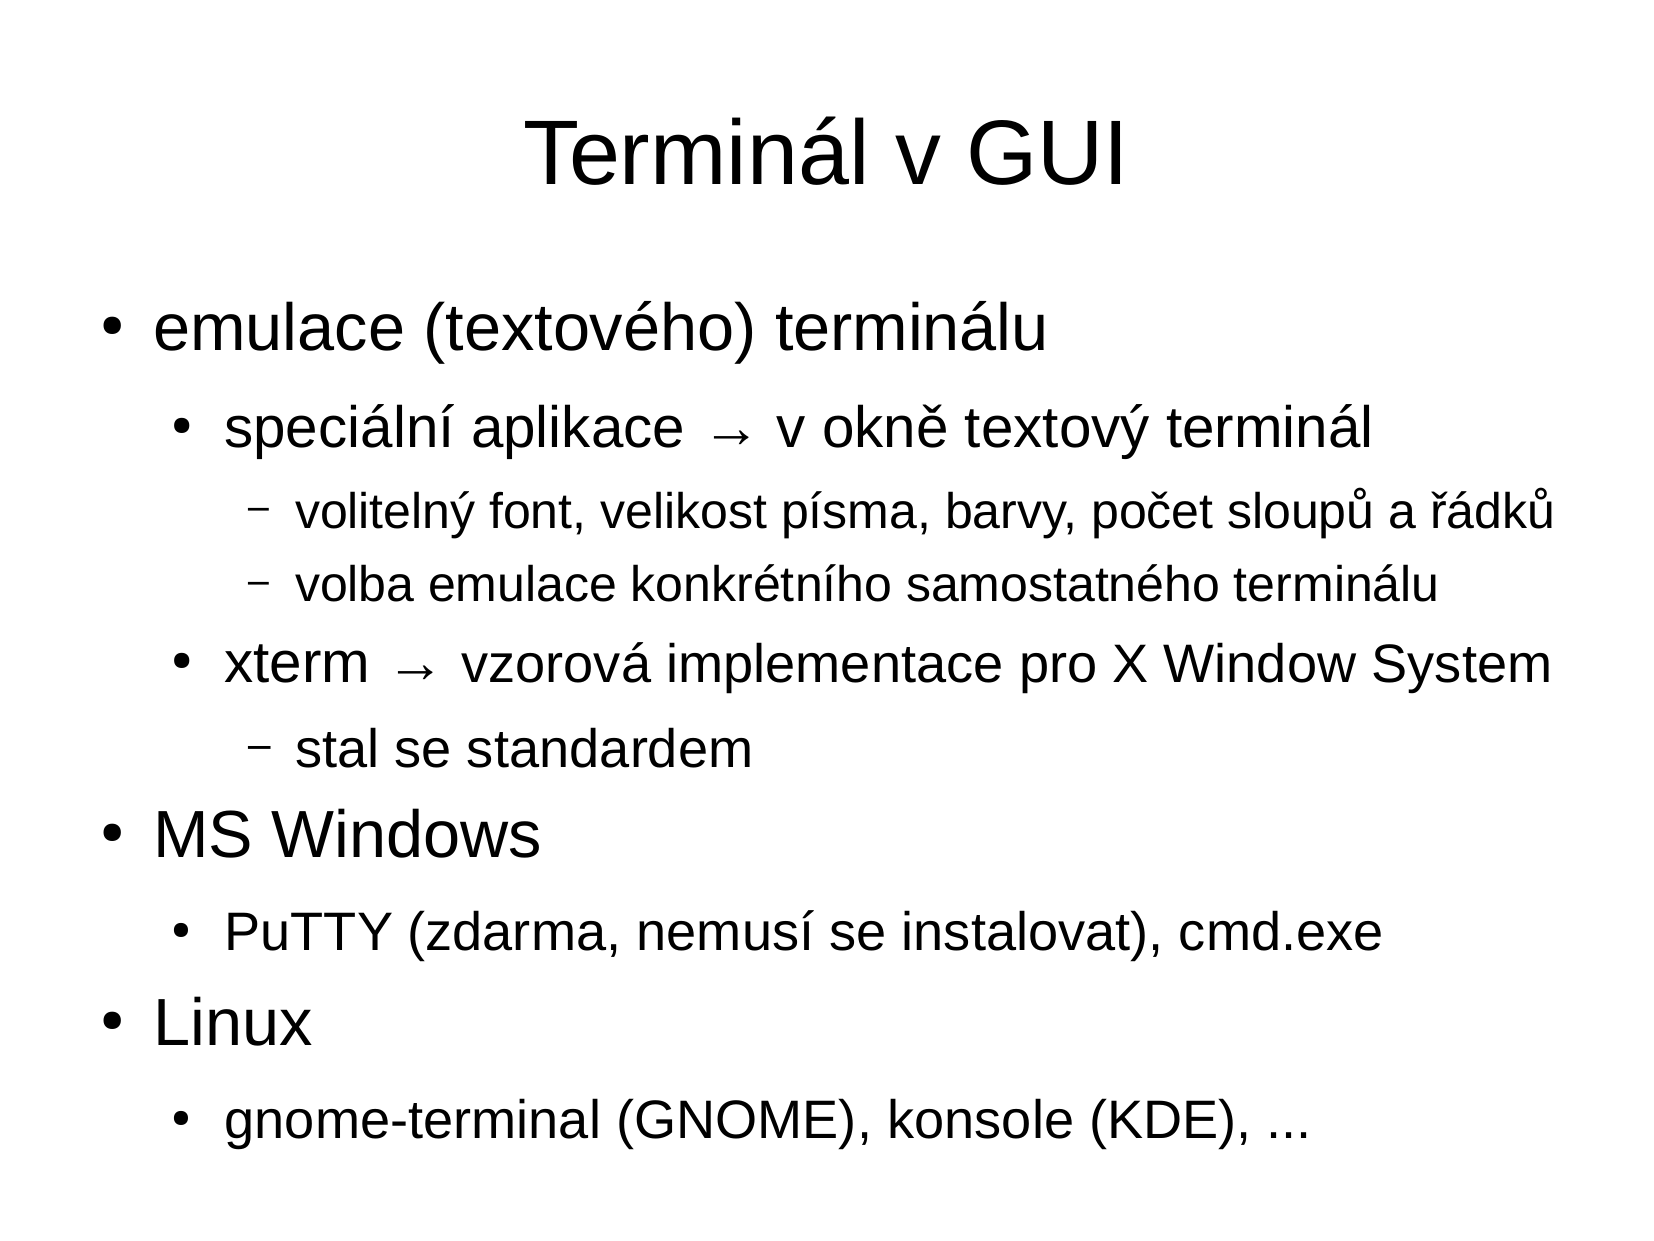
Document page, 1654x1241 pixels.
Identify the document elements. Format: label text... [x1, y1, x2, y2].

list emulace (textového) terminálu speciální aplikace → v okně textový terminál volitelný font, velikost písma, barvy, počet sloupů a řádků volba emulace konkrétního samostatného terminálu xterm → vzorová implementace pro X Window System stal se standardem MS Windows PuTTY (zdarma, nemusí se instalovat), cmd.exe Linux gnome-terminal (GNOME), konsole (KDE), ... [82, 290, 1571, 1151]
title Terminál v GUI [82, 56, 1571, 250]
